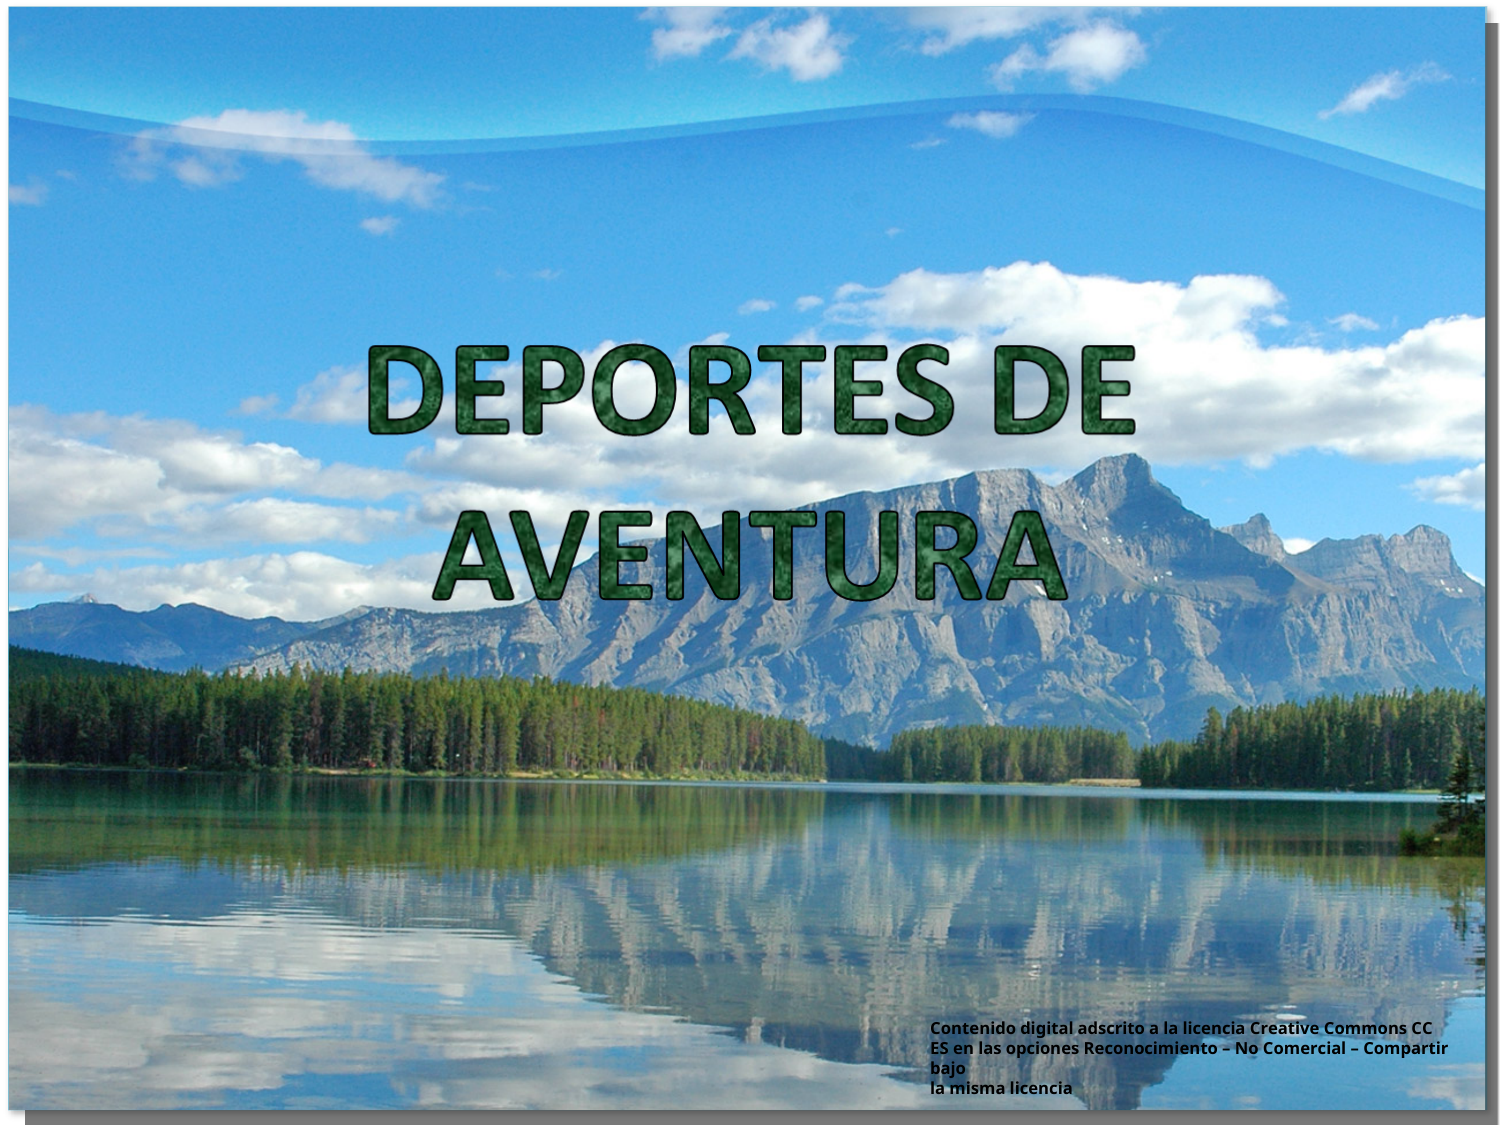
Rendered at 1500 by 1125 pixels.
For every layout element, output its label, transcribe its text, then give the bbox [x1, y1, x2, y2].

text_box [111, 263, 1390, 637]
picture [0, 0, 1500, 1125]
text_box Contenido digital adscrito a la licencia Creative Commons CC ES en las opciones Reconocimiento – No Comercial – Compartir bajo la misma licencia [915, 1010, 1473, 1093]
